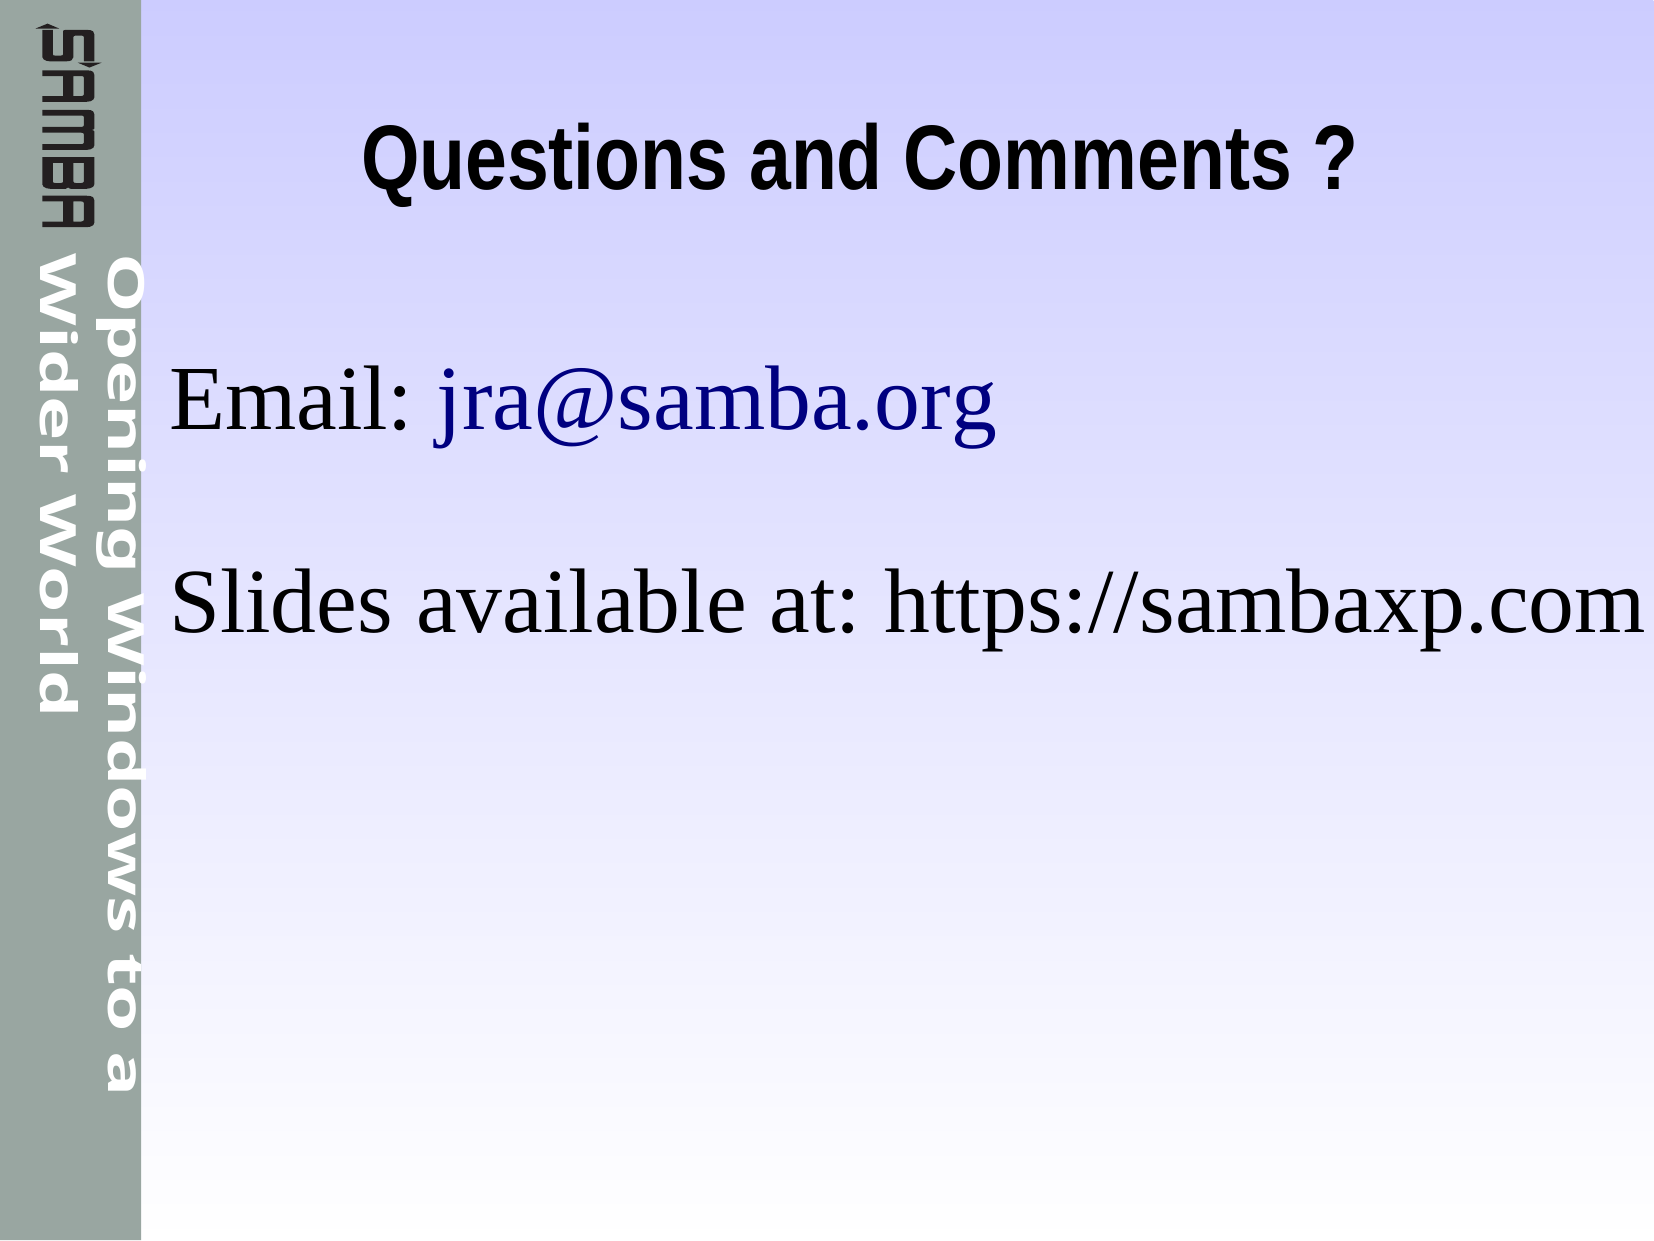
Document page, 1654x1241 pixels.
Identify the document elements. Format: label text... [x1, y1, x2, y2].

text_box Email: jra@samba.org Slides available at: https://sambaxp.com [169, 348, 1654, 1172]
title Questions and Comments ? [154, 53, 1567, 261]
